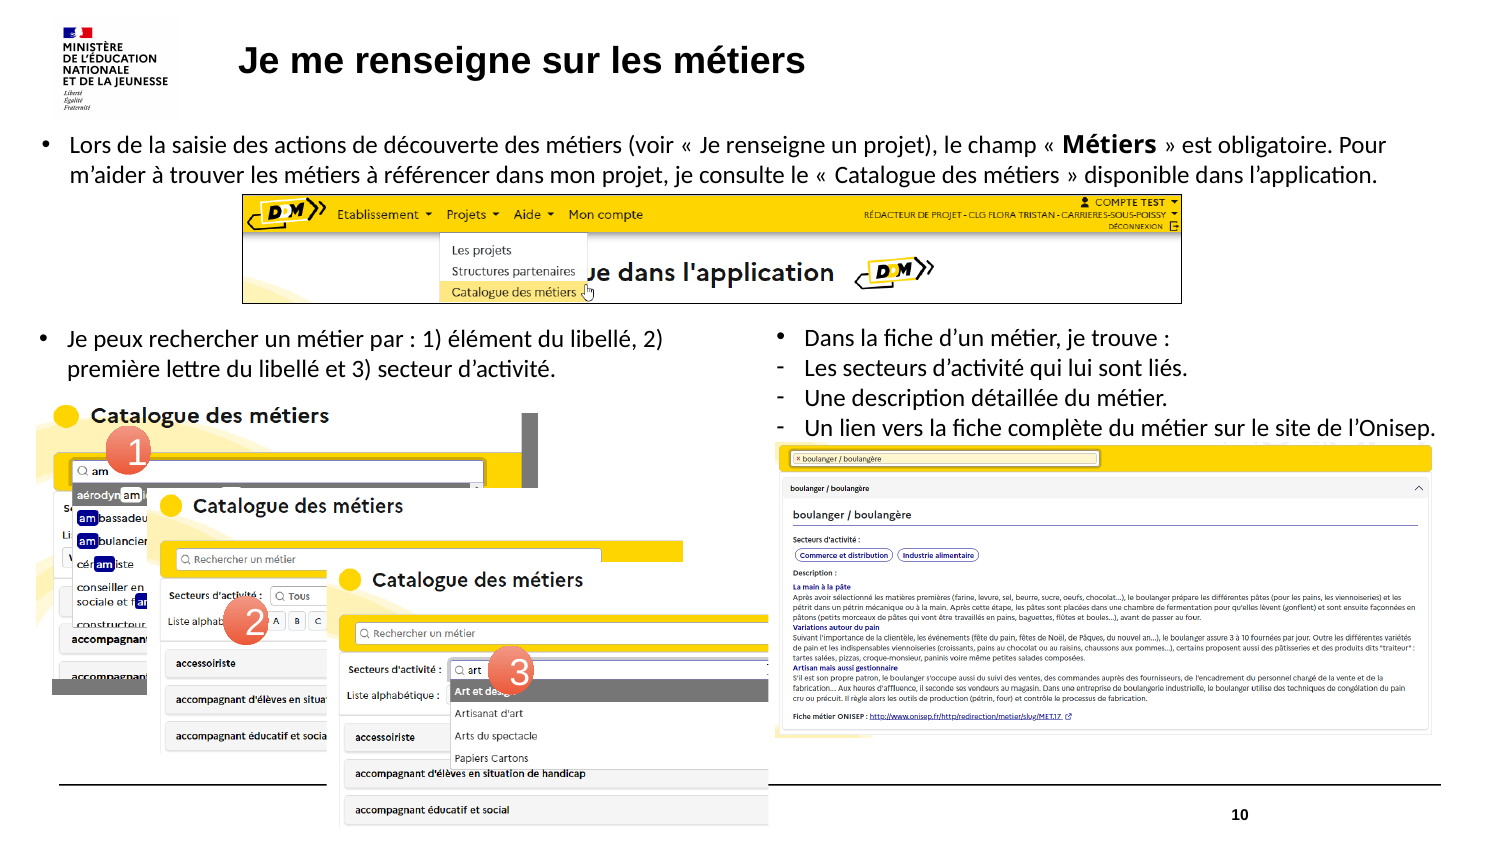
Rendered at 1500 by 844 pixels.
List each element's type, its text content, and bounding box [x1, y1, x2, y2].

picture [775, 449, 1432, 738]
picture [53, 17, 178, 120]
text_box 3 [487, 645, 534, 695]
text_box Lors de la saisie des actions de découverte des métiers (voir « Je renseigne un projet), le champ « Métiers » est obligatoire. Pour m’aider à trouver les métiers à référencer dans mon projet, je consulte le « Catalogue des métiers » disponible dans l’application. [26, 121, 1459, 197]
text_box Dans la fiche d’un métier, je trouve : Les secteurs d’activité qui lui sont liés. Une description détaillée du métier. Un lien vers la fiche complète du métier sur le site de l’Onisep. [761, 313, 1476, 449]
text_box 1 [105, 425, 152, 475]
slide_number <numéro> [1027, 784, 1249, 844]
picture [242, 194, 1182, 304]
text_box Je me renseigne sur les métiers [223, 28, 846, 89]
text_box 2 [223, 596, 269, 646]
picture [36, 397, 769, 827]
text_box Je peux rechercher un métier par : 1) élément du libellé, 2) première lettre du libellé et 3) secteur d’activité. [24, 315, 761, 391]
